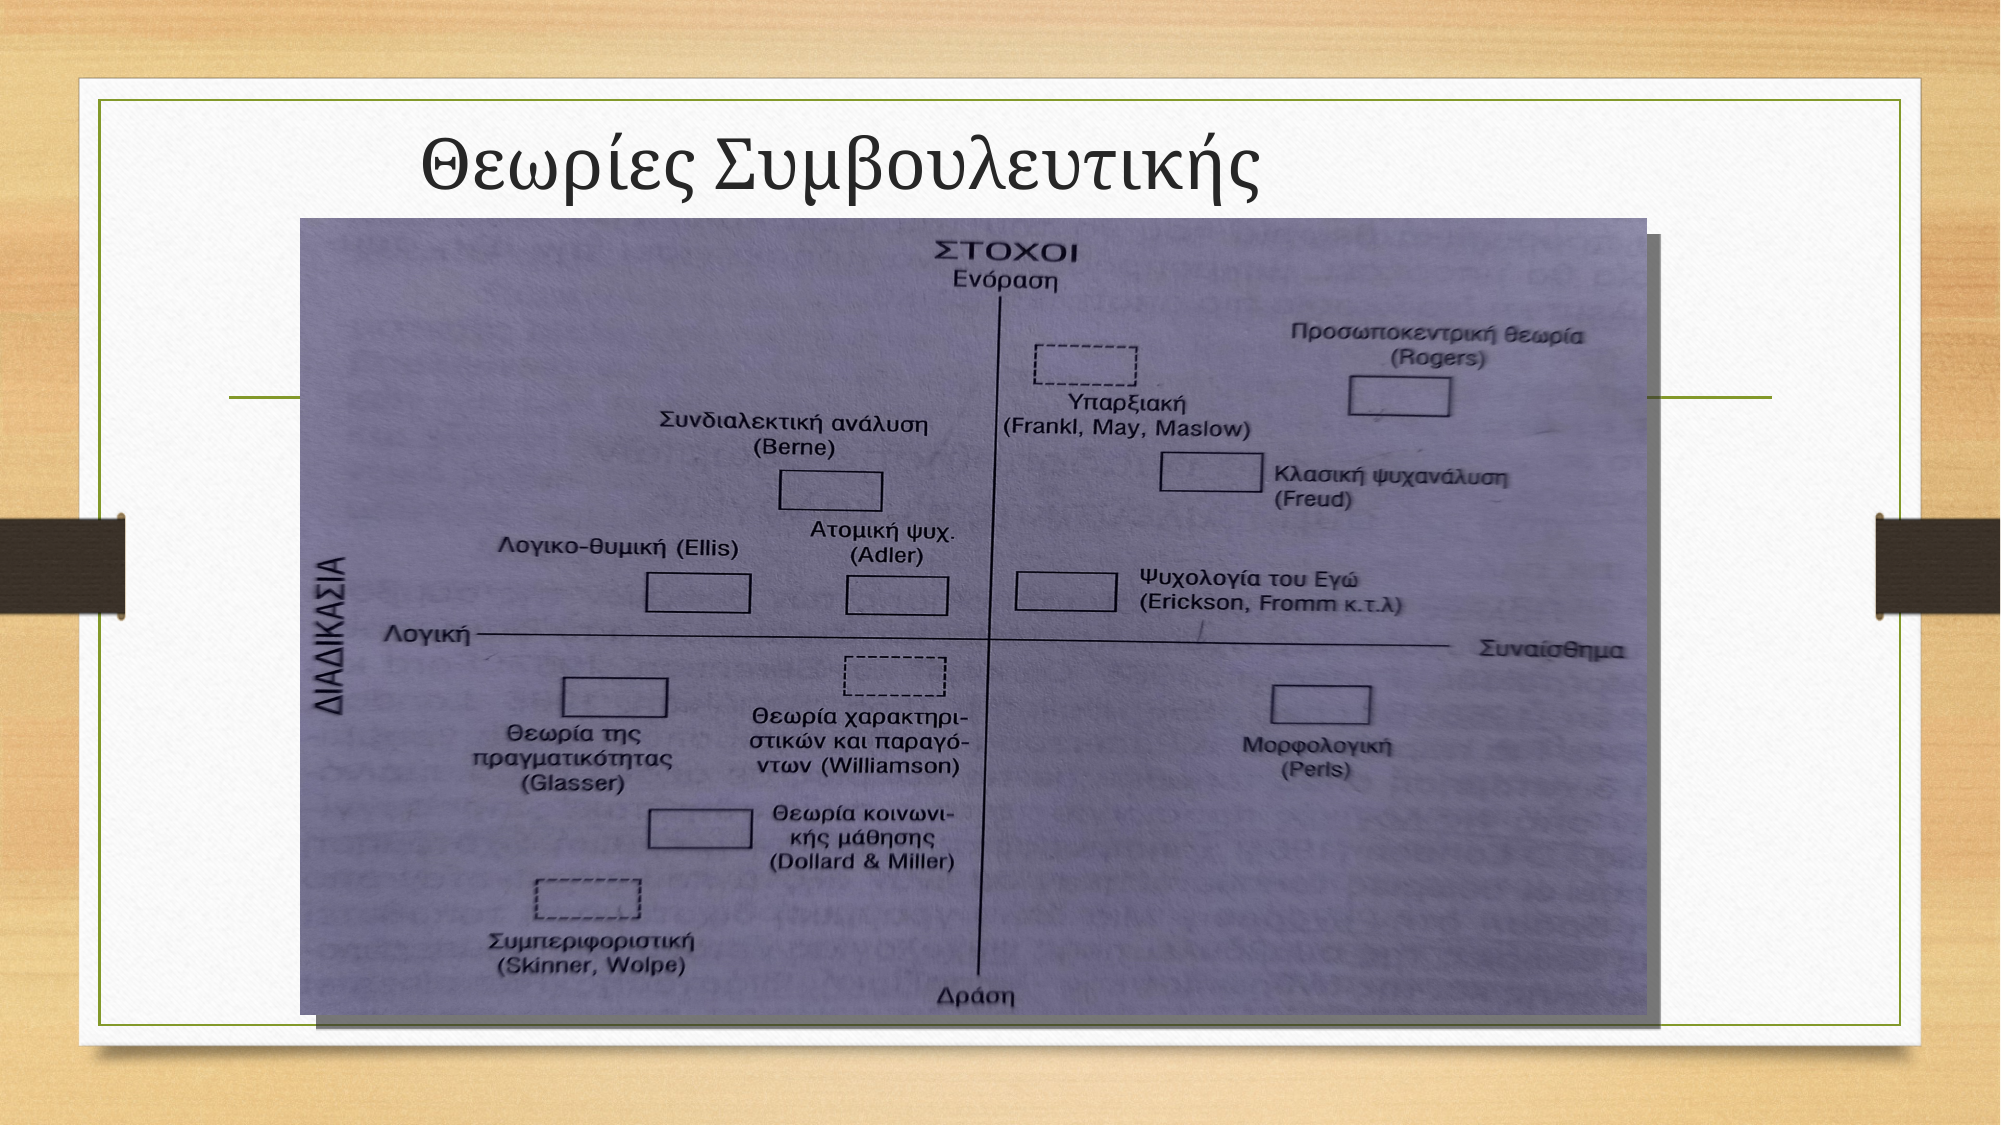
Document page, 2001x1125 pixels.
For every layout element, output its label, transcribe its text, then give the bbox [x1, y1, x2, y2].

picture [300, 218, 1647, 1015]
title Θεωρίες Συμβουλευτικής [212, 110, 1469, 212]
